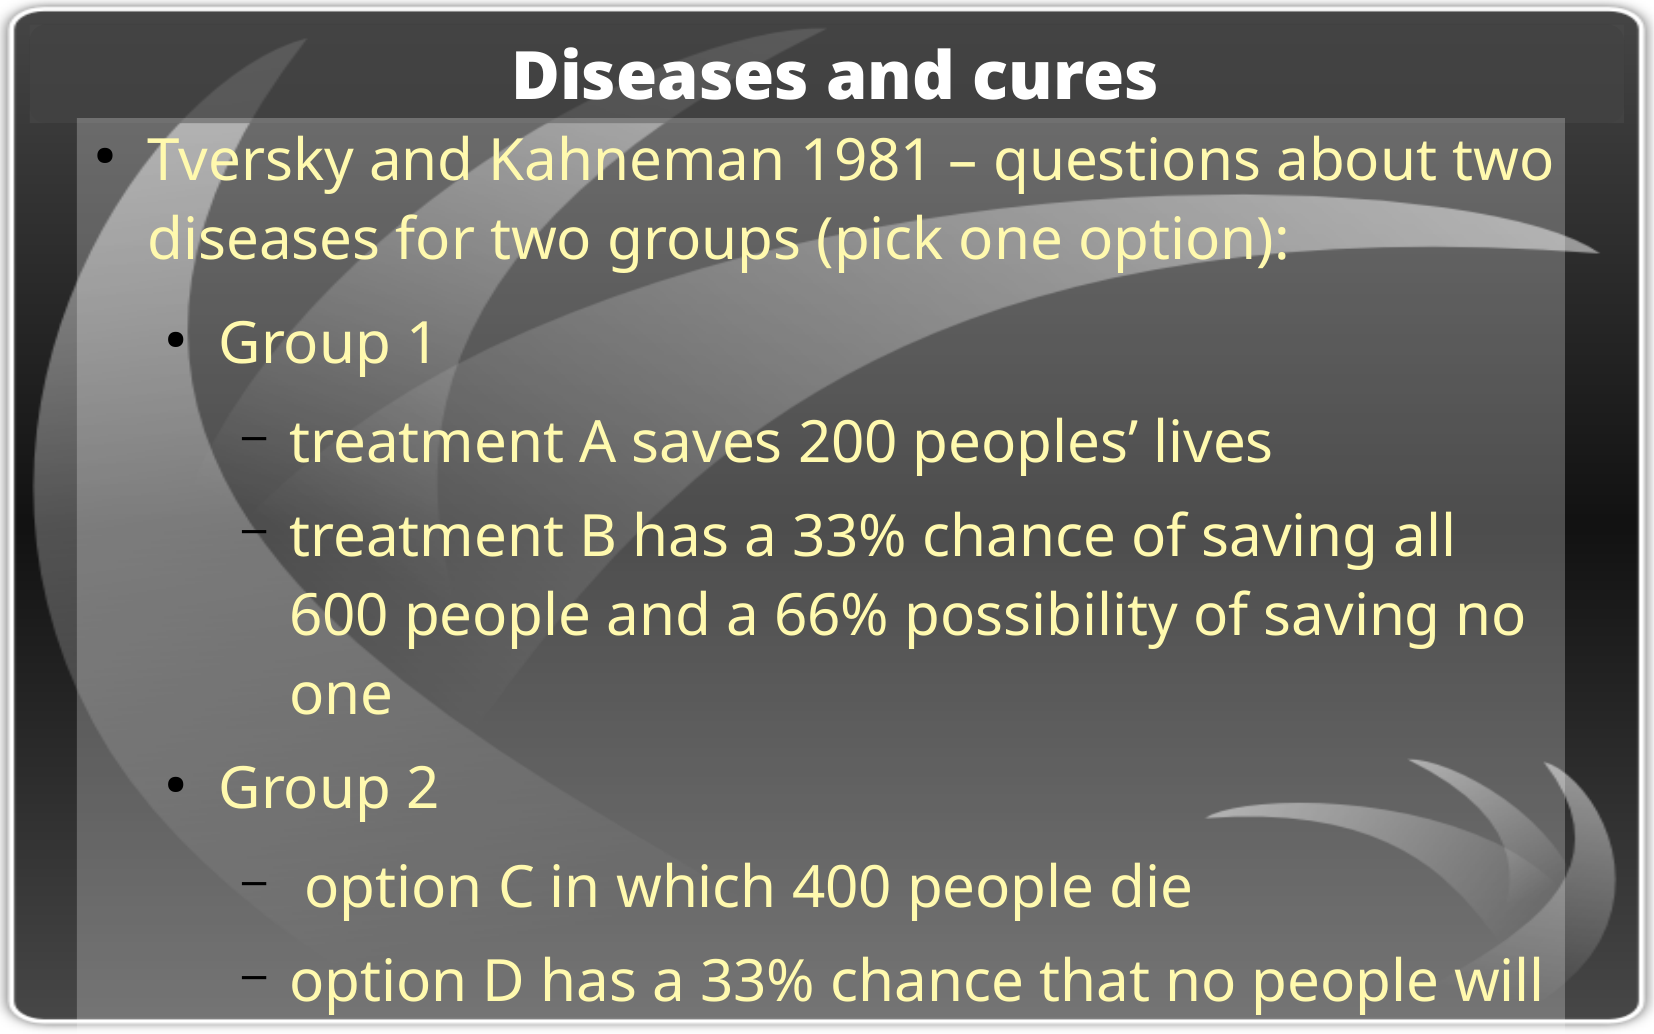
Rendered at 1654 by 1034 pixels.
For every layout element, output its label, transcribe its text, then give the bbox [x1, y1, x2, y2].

title Diseases and cures [29, 24, 1625, 124]
picture [0, 0, 1654, 1034]
list Tversky and Kahneman 1981 – questions about two diseases for two groups (pick one option): Group 1 treatment A saves 200 peoples’ lives treatment B has a 33% chance of saving all 600 people and a 66% possibility of saving no one Group 2 option C in which 400 people die option D has a 33% chance that no people will die but a 66% probability that all 600 will die [76, 118, 1565, 994]
